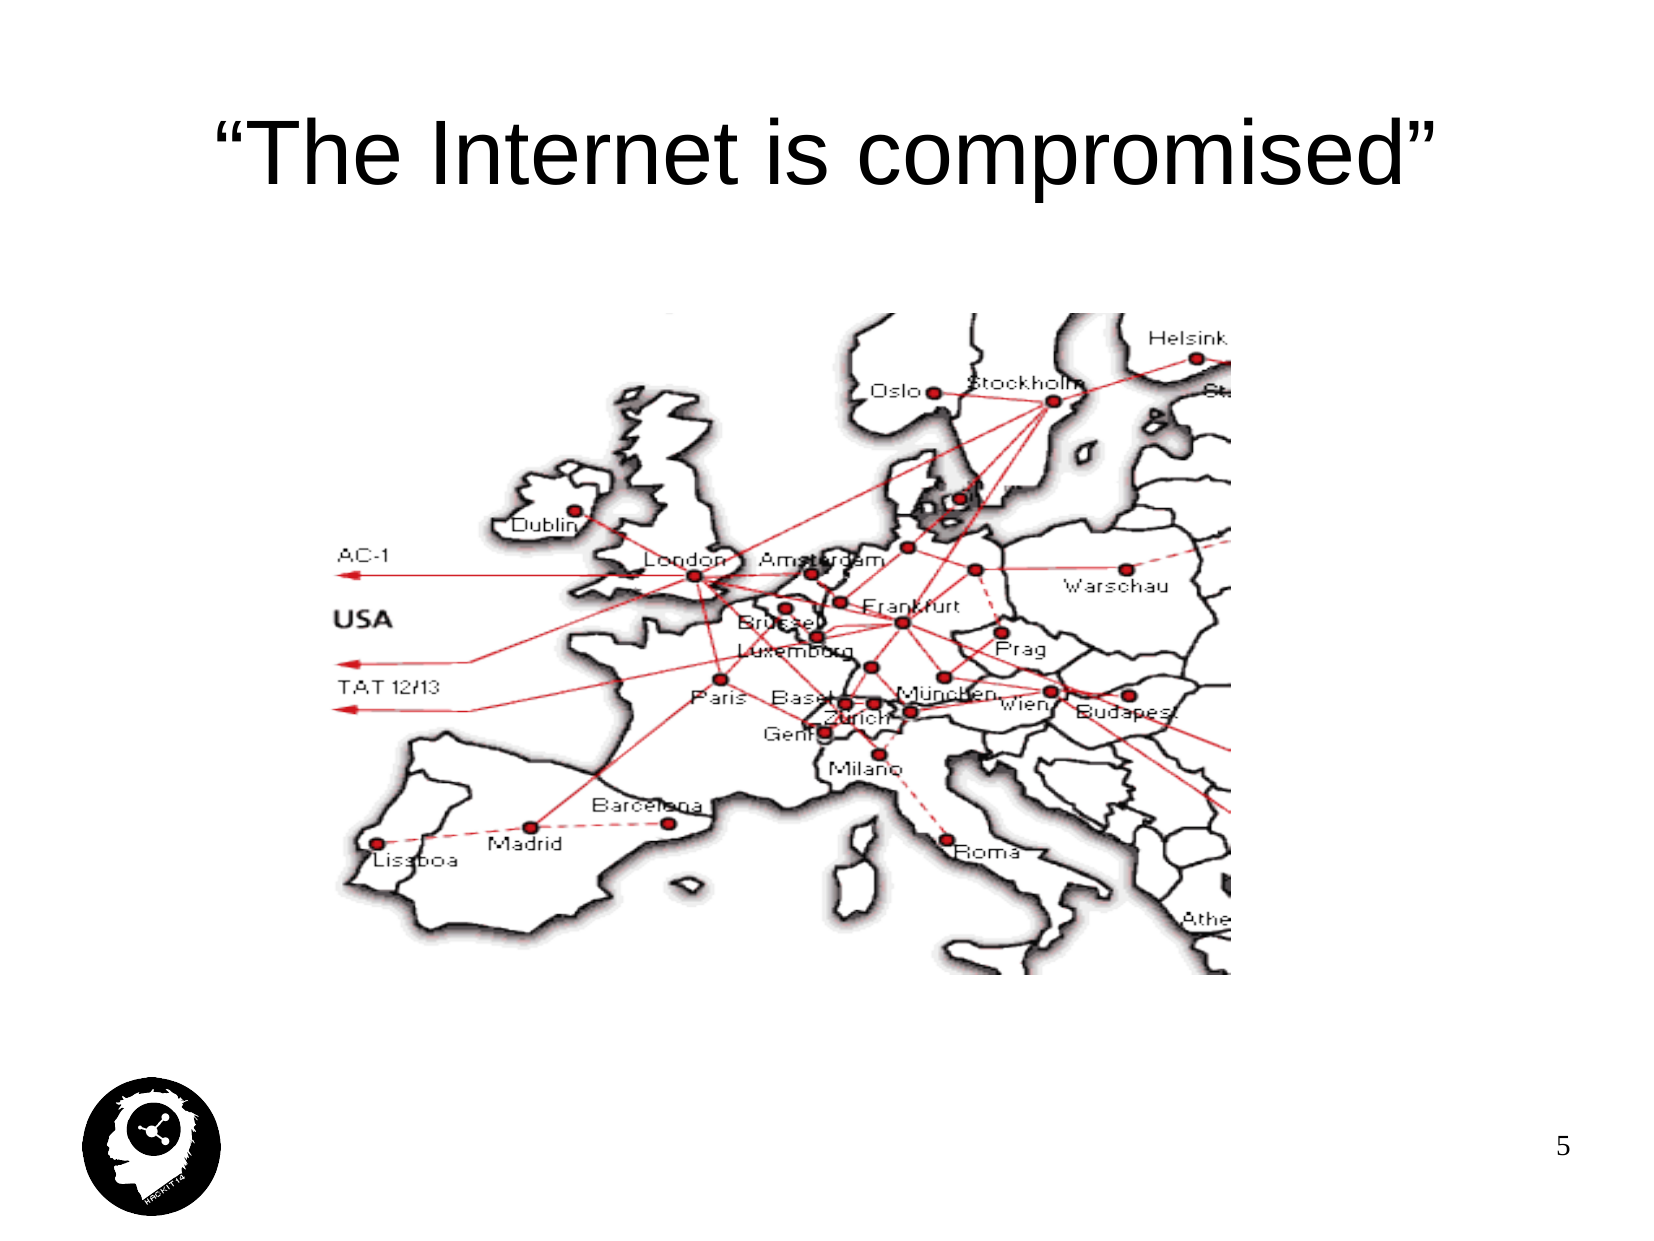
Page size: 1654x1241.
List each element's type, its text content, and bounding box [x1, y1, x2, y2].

picture [82, 1077, 221, 1216]
title “The Internet is compromised” [82, 49, 1571, 257]
picture [315, 313, 1231, 976]
